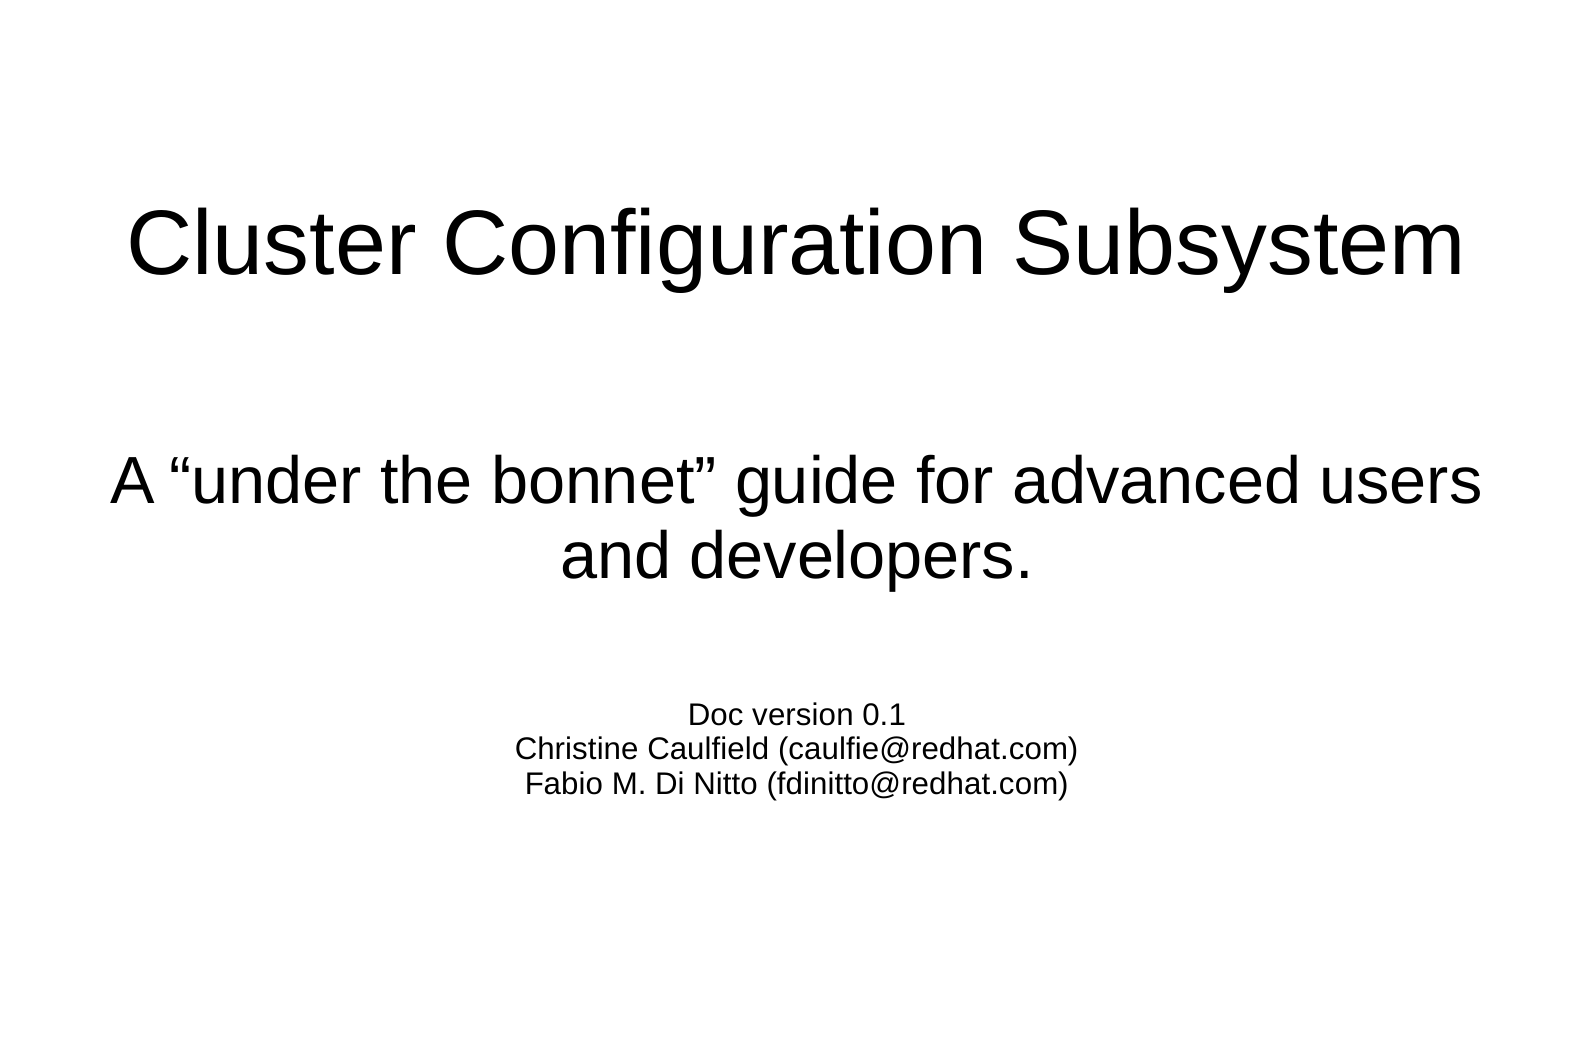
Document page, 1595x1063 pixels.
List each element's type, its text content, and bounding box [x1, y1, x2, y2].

subtitle Cluster Configuration Subsystem A “under the bonnet” guide for advanced users and developers. Doc version 0.1 Christine Caulfield (caulfie@redhat.com) Fabio M. Di Nitto (fdinitto@redhat.com) [79, 49, 1515, 943]
